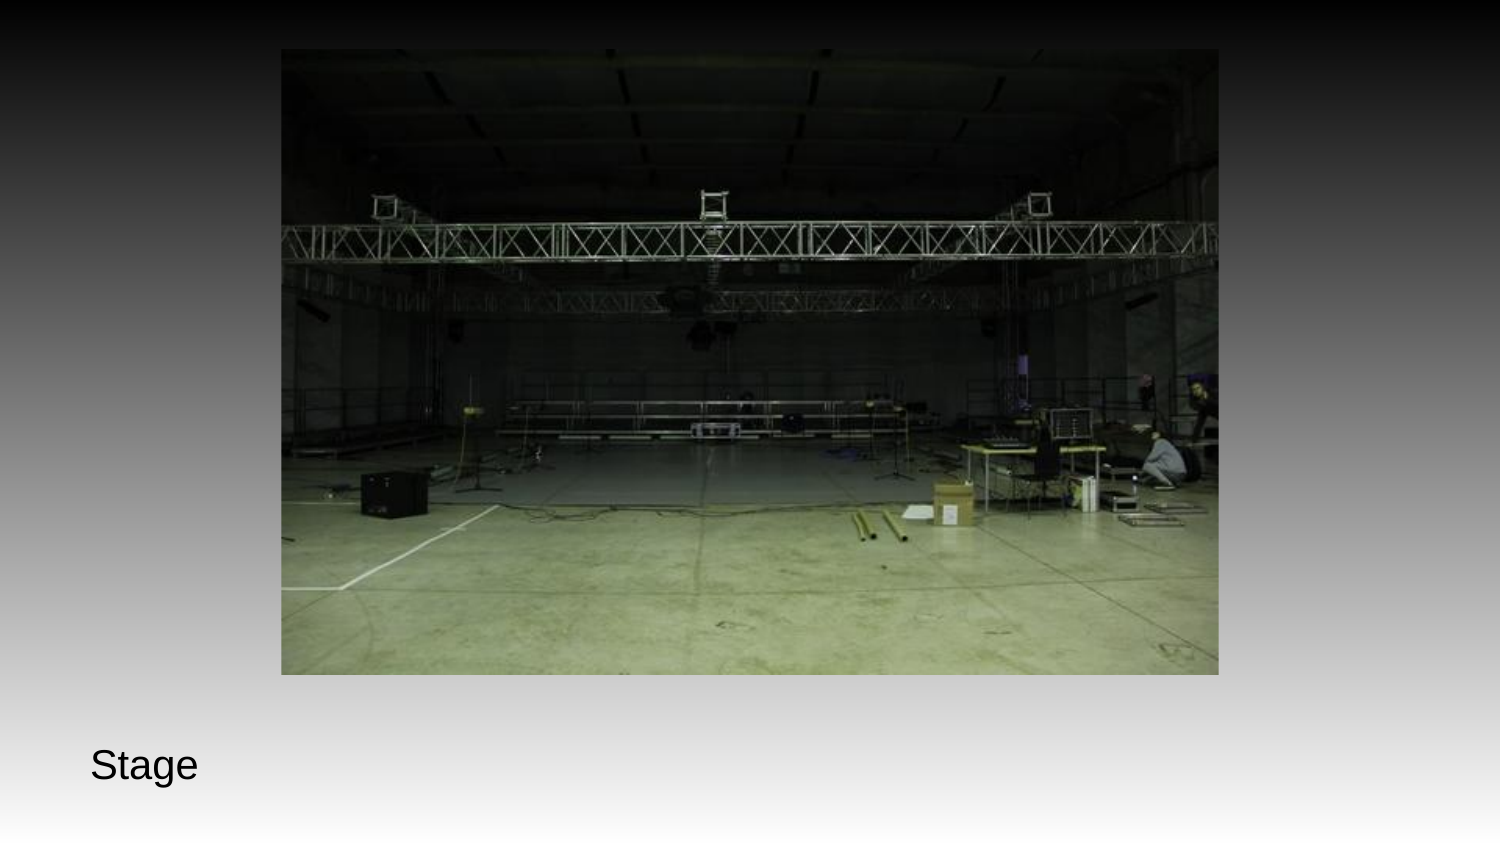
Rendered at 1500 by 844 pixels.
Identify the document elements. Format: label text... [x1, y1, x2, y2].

list Stage [75, 722, 1425, 808]
text_box [281, 49, 1219, 675]
